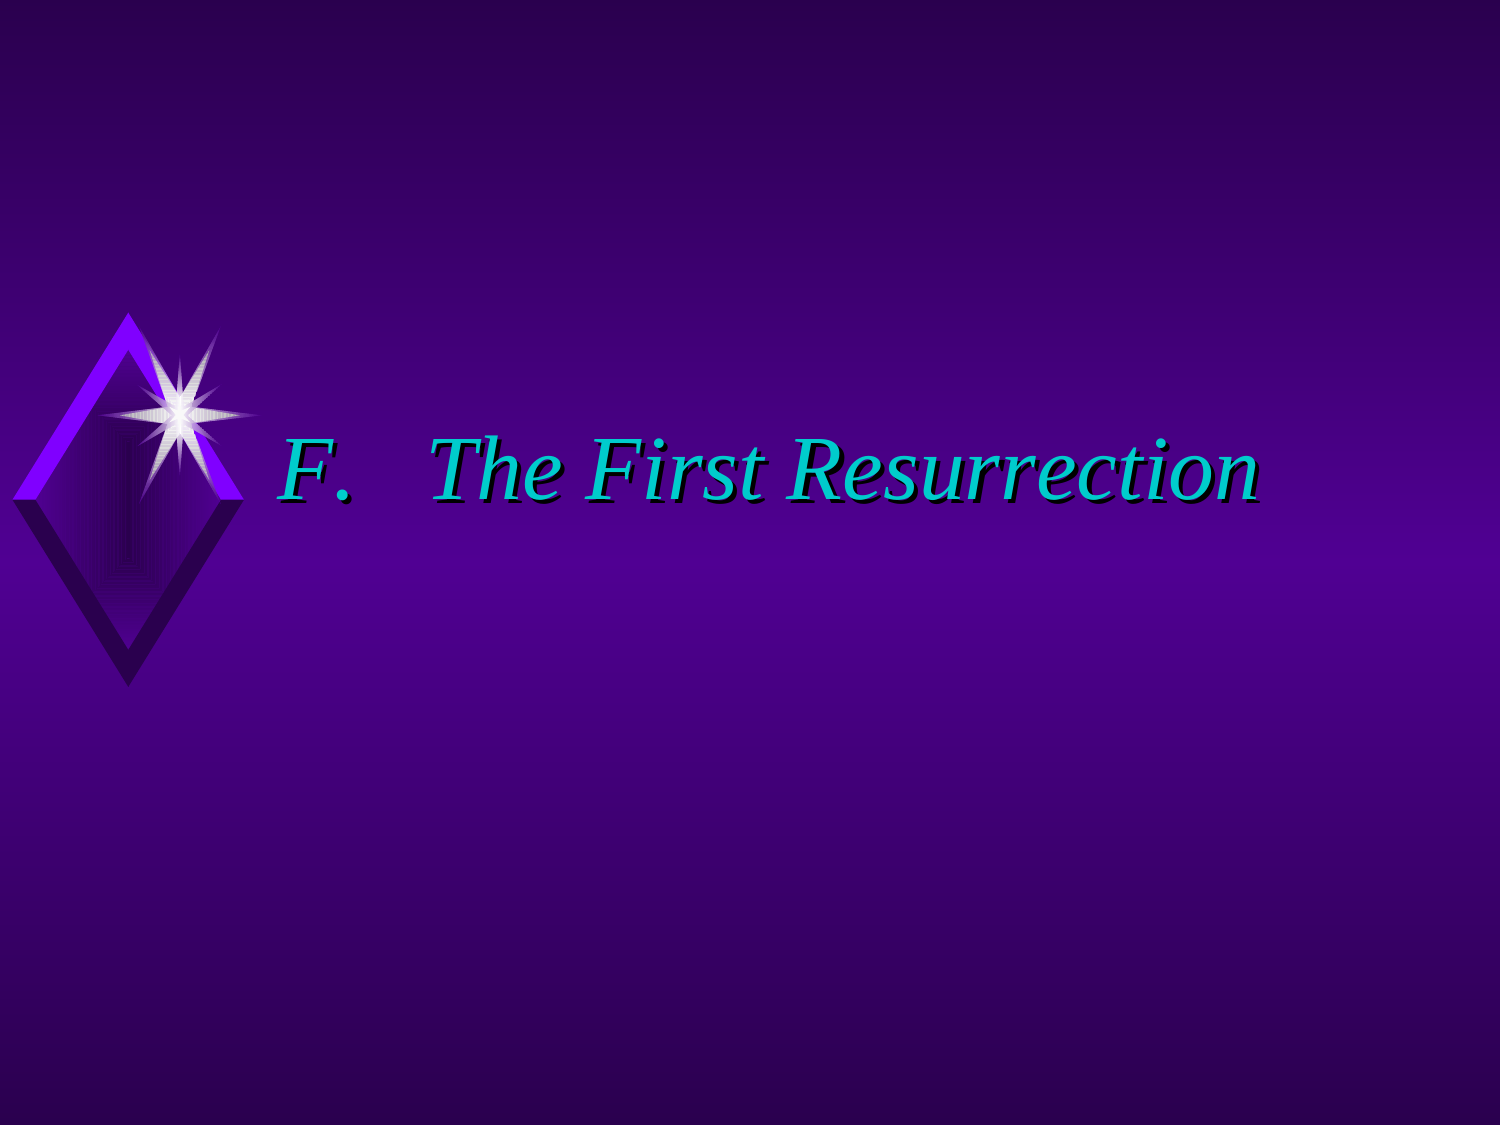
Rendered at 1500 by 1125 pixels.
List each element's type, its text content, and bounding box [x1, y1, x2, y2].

title F. The First Resurrection [262, 374, 1500, 563]
